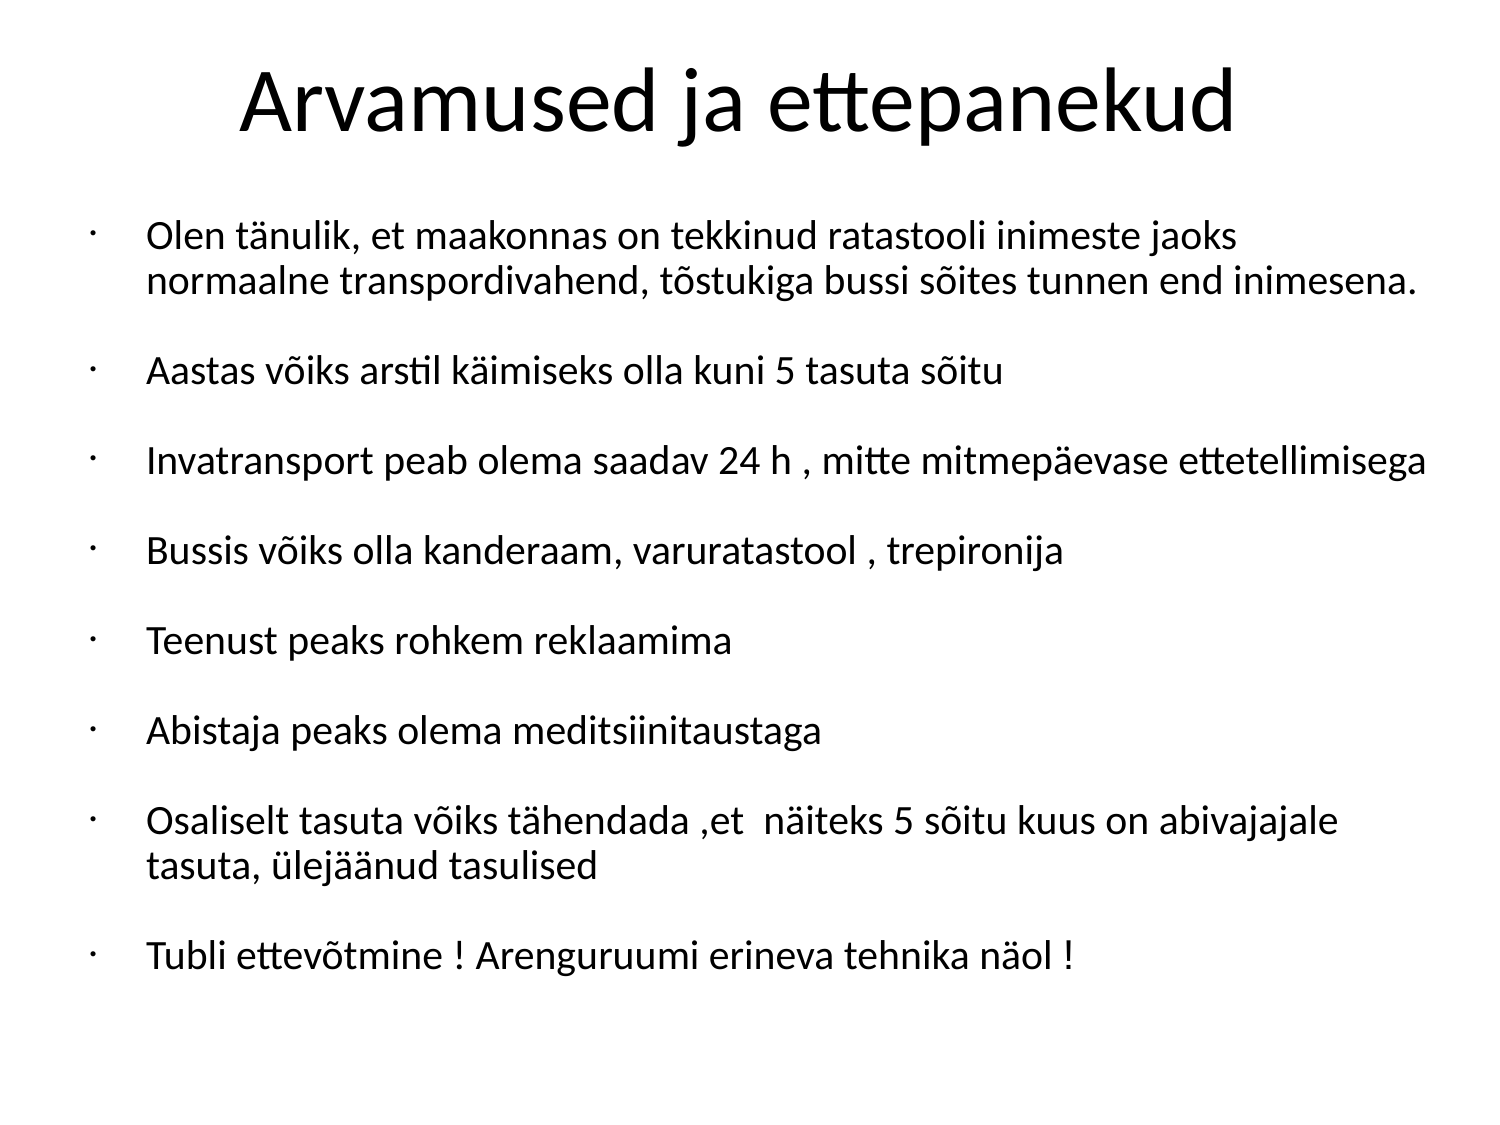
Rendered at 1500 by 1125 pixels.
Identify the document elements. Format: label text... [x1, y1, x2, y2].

title Arvamused ja ettepanekud [75, 45, 1425, 206]
subtitle Olen tänulik, et maakonnas on tekkinud ratastooli inimeste jaoks normaalne transpordivahend, tõstukiga bussi sõites tunnen end inimesena. Aastas võiks arstil käimiseks olla kuni 5 tasuta sõitu Invatransport peab olema saadav 24 h , mitte mitmepäevase ettetellimisega Bussis võiks olla kanderaam, varuratastool , trepironija Teenust peaks rohkem reklaamima Abistaja peaks olema meditsiinitaustaga Osaliselt tasuta võiks tähendada ,et näiteks 5 sõitu kuus on abivajajale tasuta, ülejäänud tasulised Tubli ettevõtmine ! Arenguruumi erineva tehnika näol ! [75, 206, 1444, 1061]
